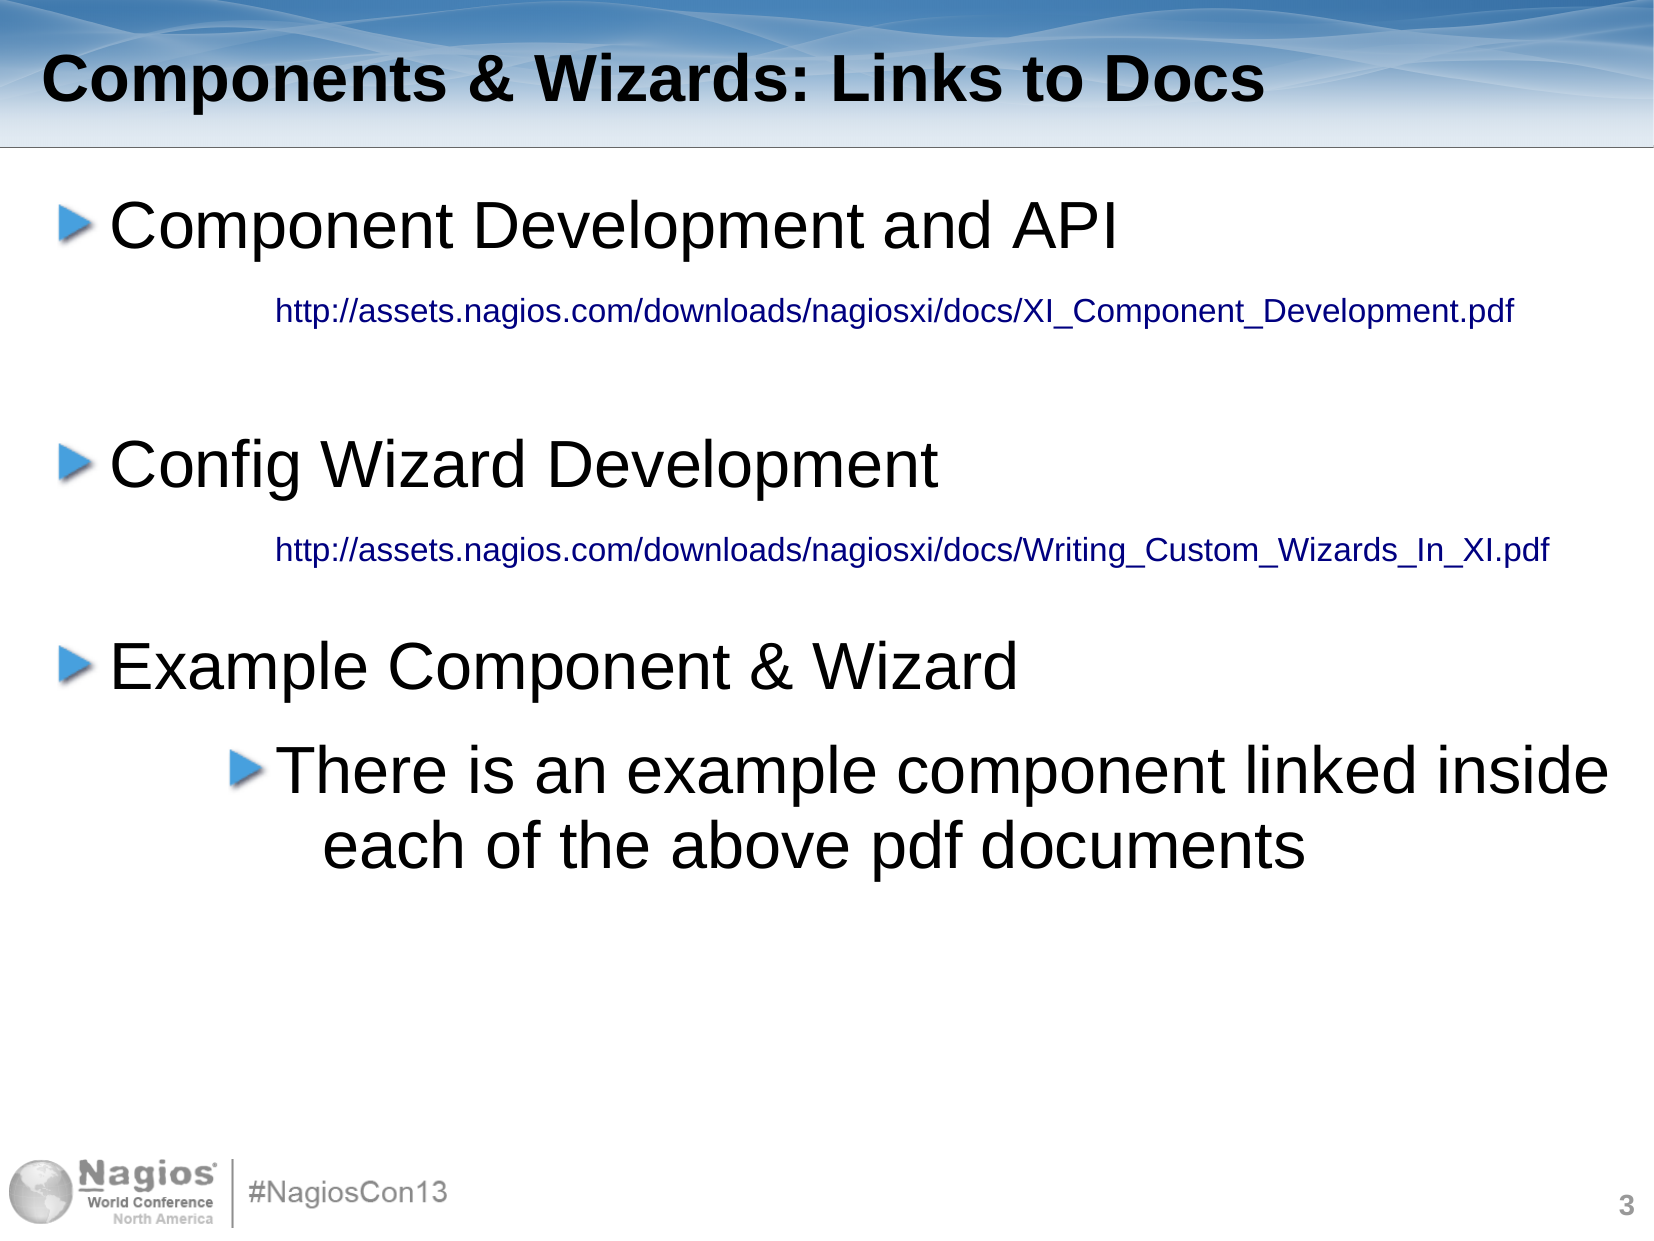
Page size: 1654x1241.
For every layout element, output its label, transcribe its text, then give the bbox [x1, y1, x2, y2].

list Component Development and API http://assets.nagios.com/downloads/nagiosxi/docs/XI_Component_Development.pdf Config Wizard Development http://assets.nagios.com/downloads/nagiosxi/docs/Writing_Custom_Wizards_In_XI.pdf Example Component & Wizard There is an example component linked inside each of the above pdf documents [38, 188, 1618, 1111]
picture [0, 0, 1654, 147]
picture [9, 1159, 453, 1228]
title Components & Wizards: Links to Docs [41, 29, 1550, 127]
